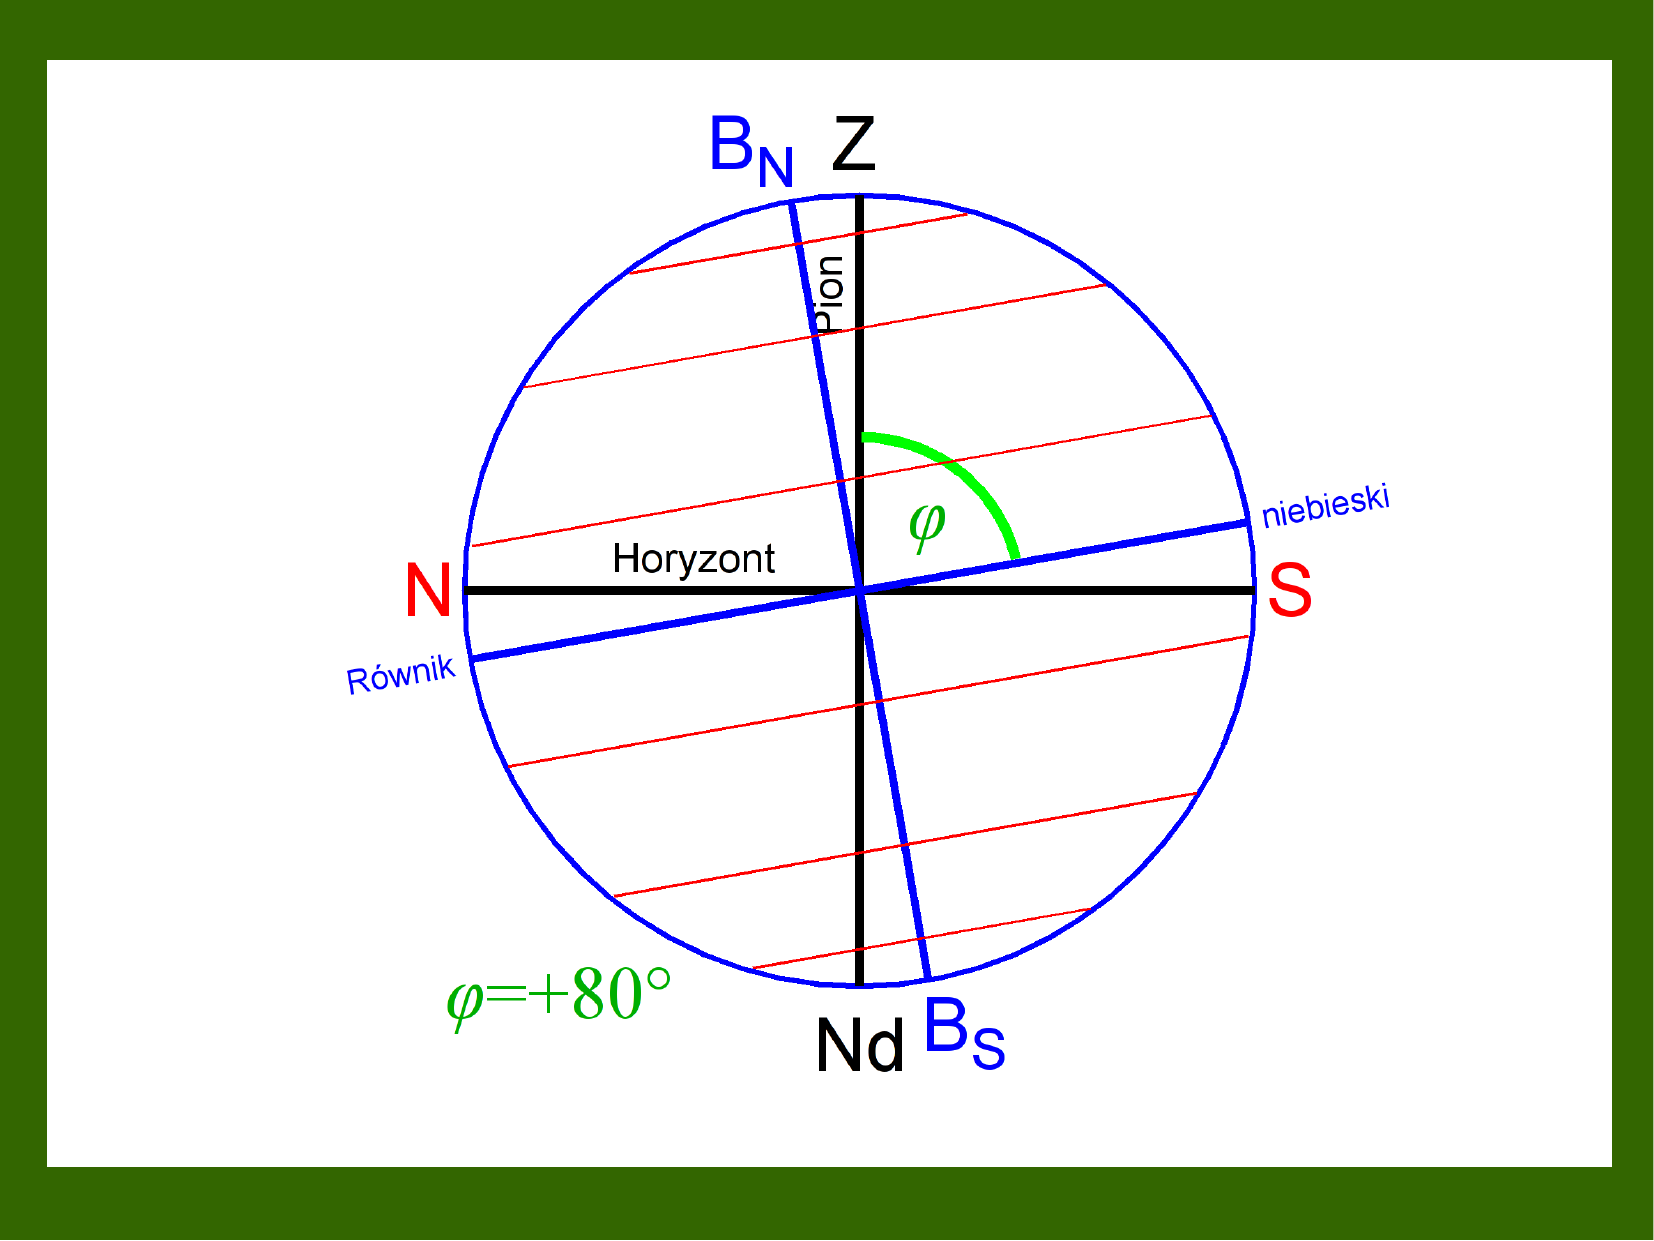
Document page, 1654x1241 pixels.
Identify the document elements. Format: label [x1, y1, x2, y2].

picture [47, 60, 1612, 1168]
